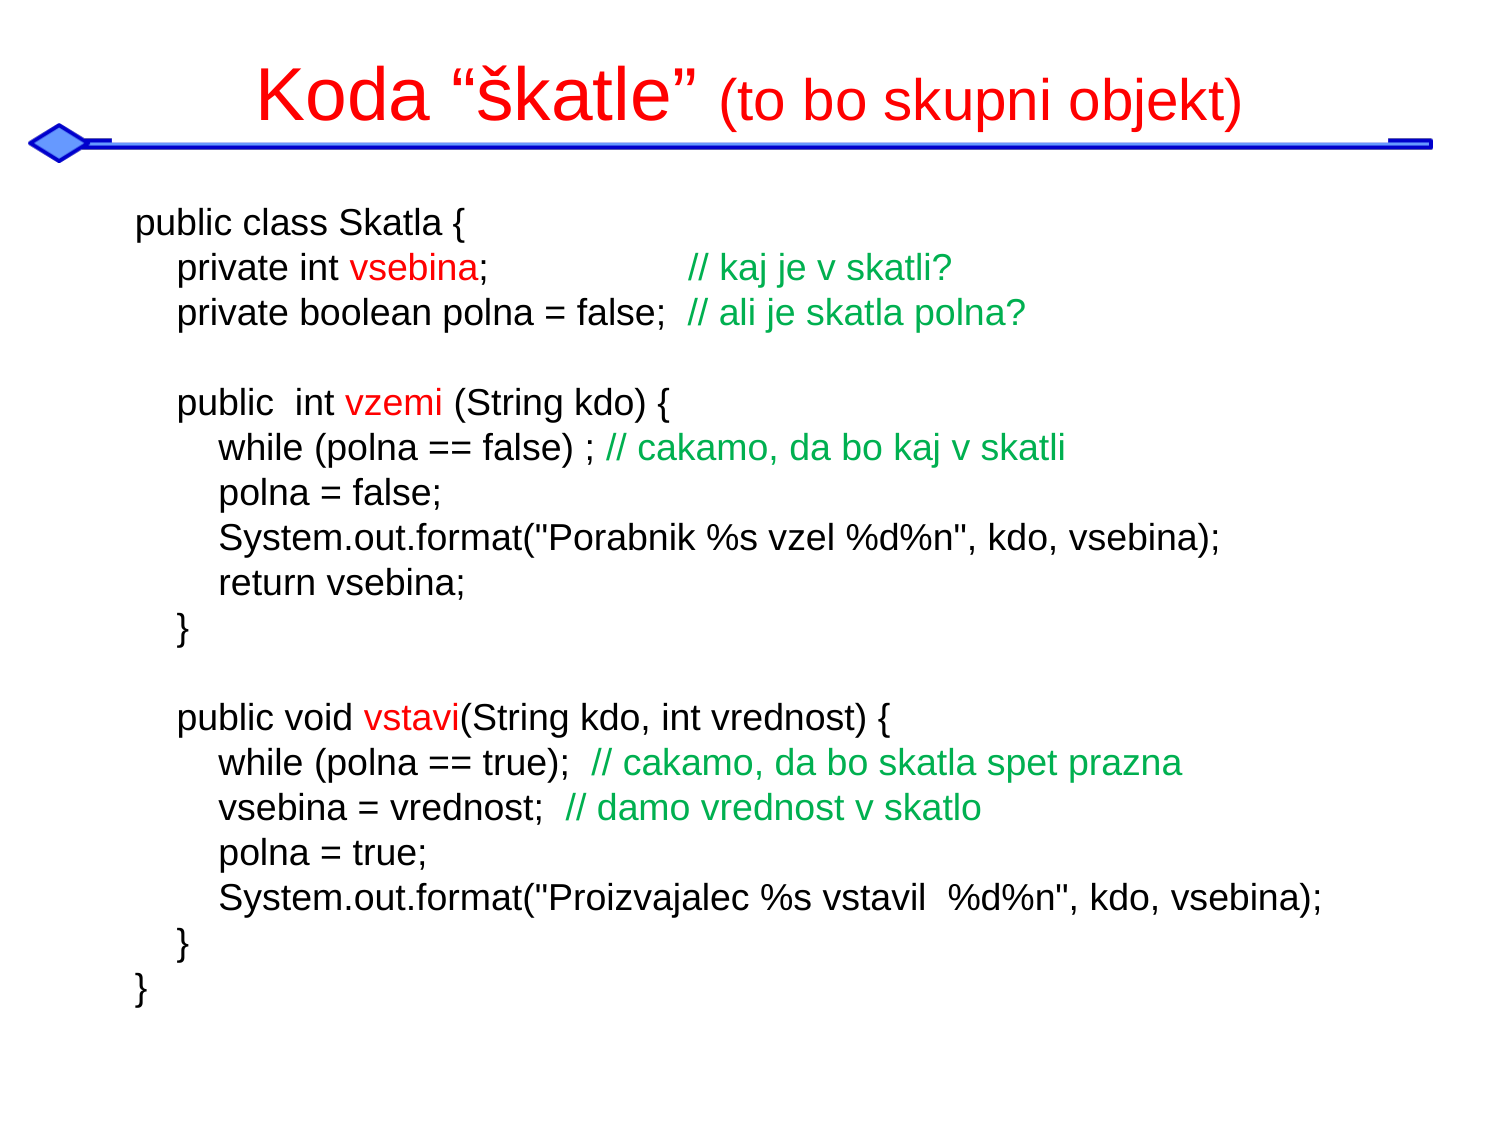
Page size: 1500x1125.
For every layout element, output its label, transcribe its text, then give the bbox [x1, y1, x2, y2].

picture [28, 123, 1433, 163]
text_box public class Skatla { private int vsebina; // kaj je v skatli? private boolean polna = false; // ali je skatla polna? public int vzemi (String kdo) { while (polna == false) ; // cakamo, da bo kaj v skatli polna = false; System.out.format("Porabnik %s vzel %d%n", kdo, vsebina); return vsebina; } public void vstavi(String kdo, int vrednost) { while (polna == true); // cakamo, da bo skatla spet prazna vsebina = vrednost; // damo vrednost v skatlo polna = true; System.out.format("Proizvajalec %s vstavil %d%n", kdo, vsebina); } } [120, 190, 1451, 1061]
title Koda “škatle” (to bo skupni objekt) [111, 37, 1389, 143]
